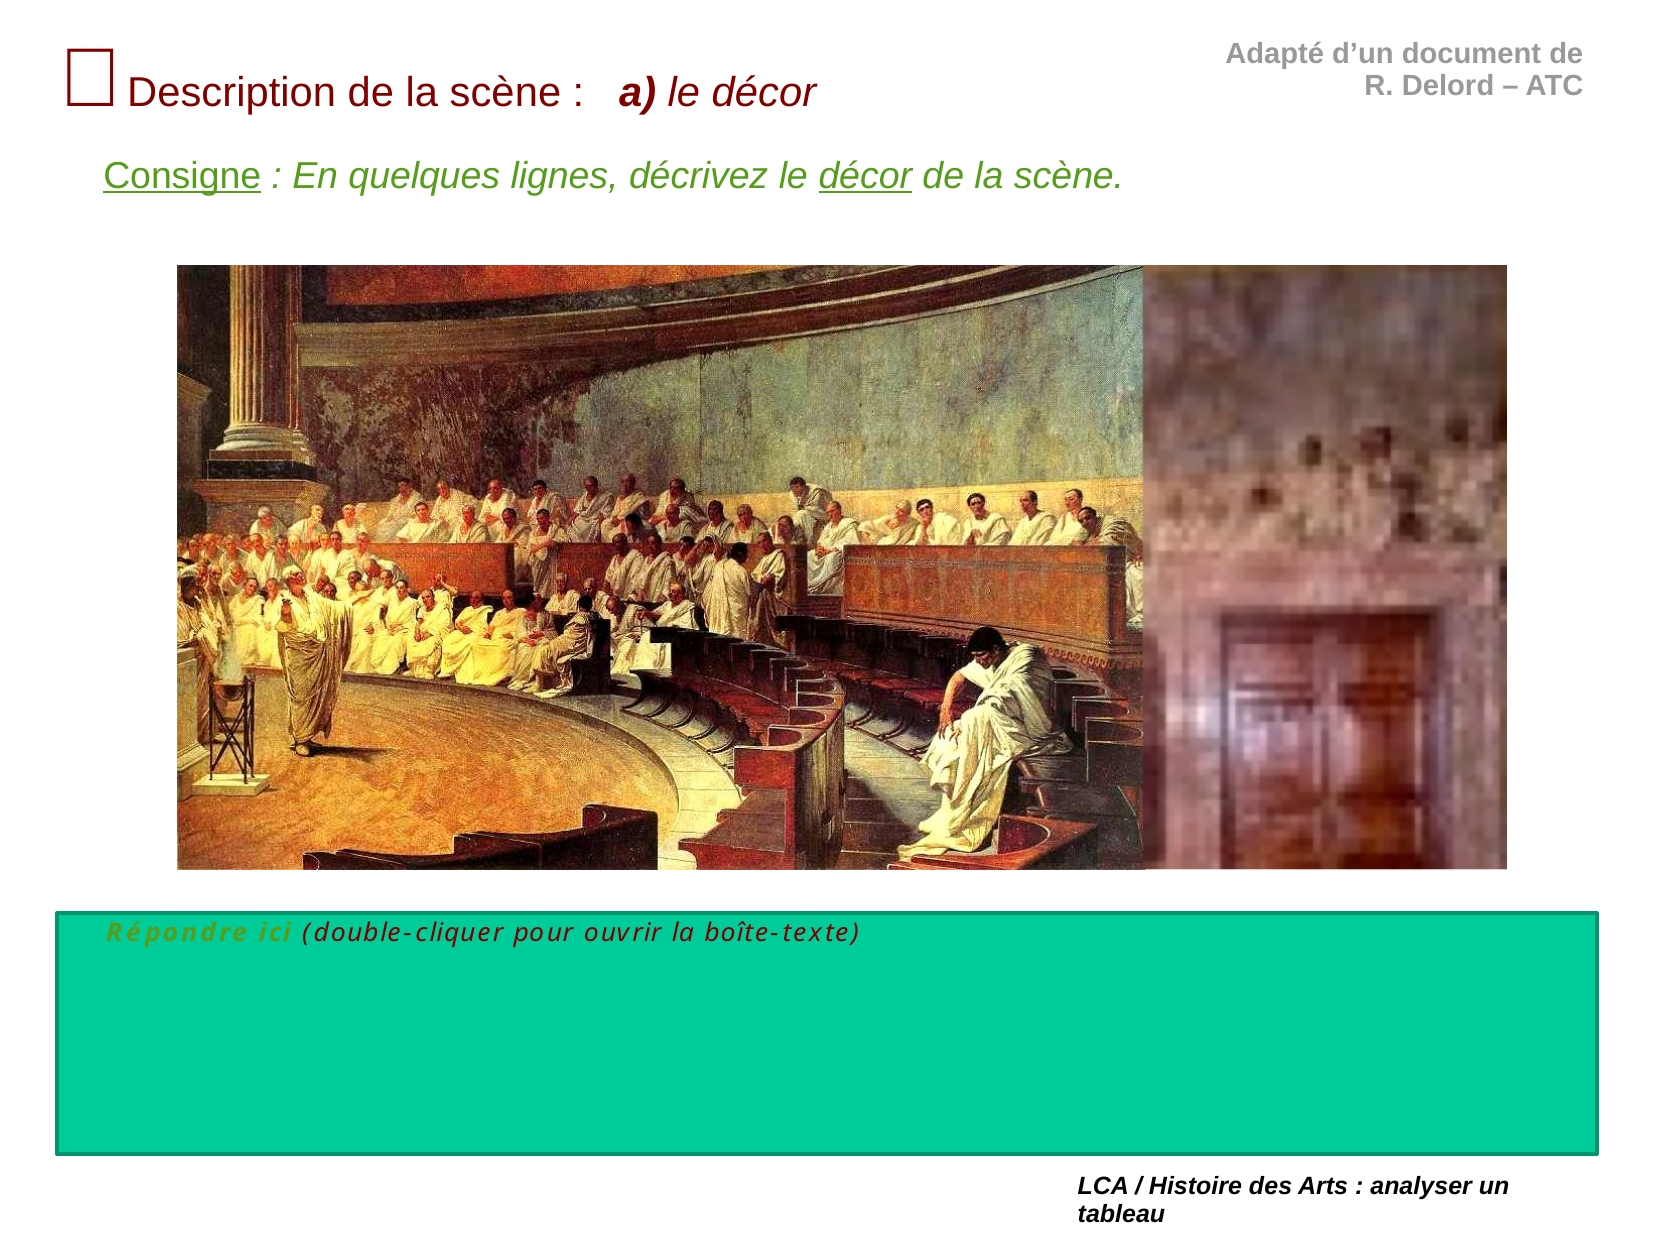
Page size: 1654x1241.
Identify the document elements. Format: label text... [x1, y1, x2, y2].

chart [59, 915, 1595, 1152]
text_box Adapté d’un document de R. Delord – ATC [1210, 29, 1612, 78]
text_box Consigne : En quelques lignes, décrivez le décor de la scène. [88, 147, 1624, 266]
text_box LCA / Histoire des Arts : analyser un tableau [1062, 1163, 1612, 1211]
title  Description de la scène : a) le décor [59, 29, 1548, 163]
picture [177, 265, 1507, 870]
